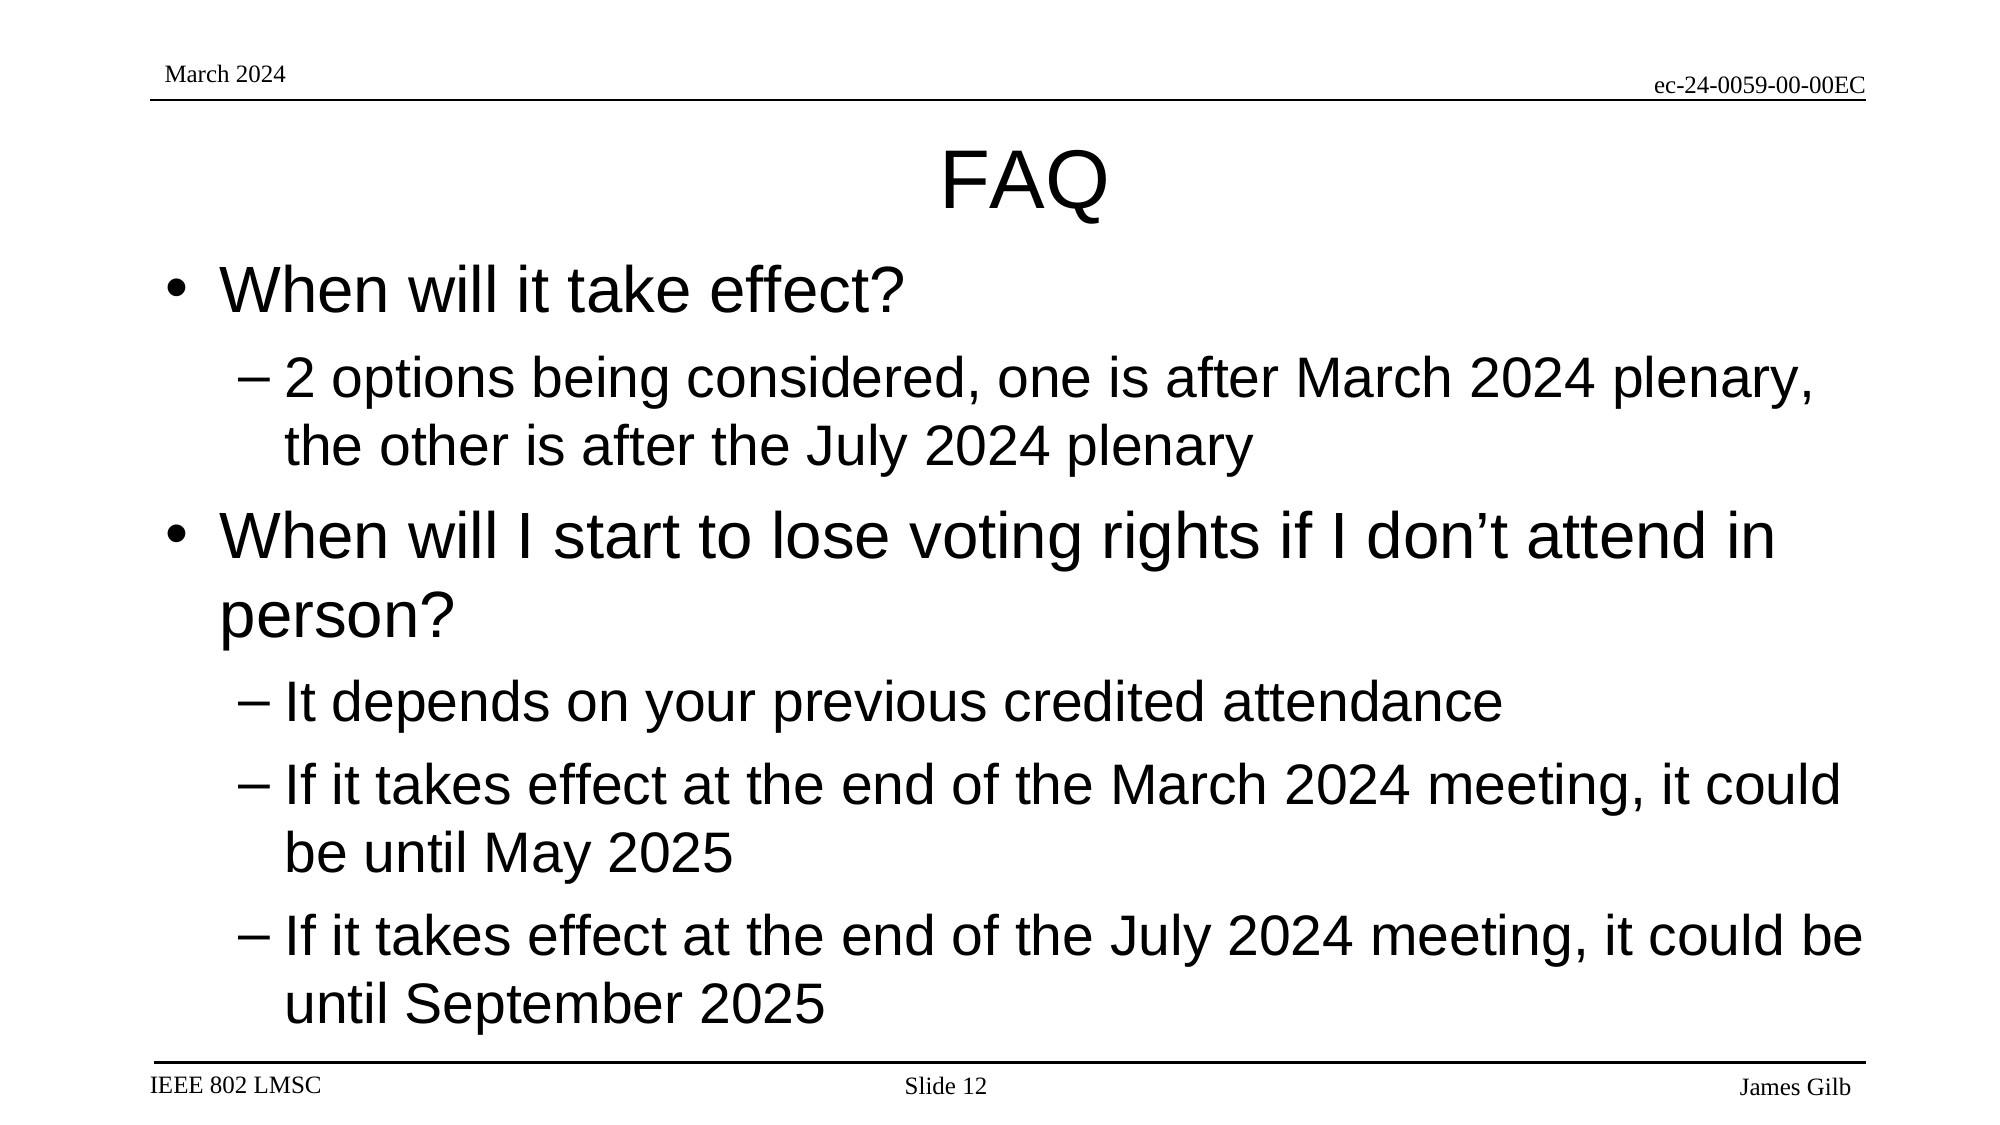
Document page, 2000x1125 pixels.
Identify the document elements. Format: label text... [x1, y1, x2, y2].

list When will it take effect? 2 options being considered, one is after March 2024 plenary, the other is after the July 2024 plenary When will I start to lose voting rights if I don’t attend in person? It depends on your previous credited attendance If it takes effect at the end of the March 2024 meeting, it could be until May 2025 If it takes effect at the end of the July 2024 meeting, it could be until September 2025 [149, 239, 1900, 1051]
title FAQ [149, 112, 1900, 238]
